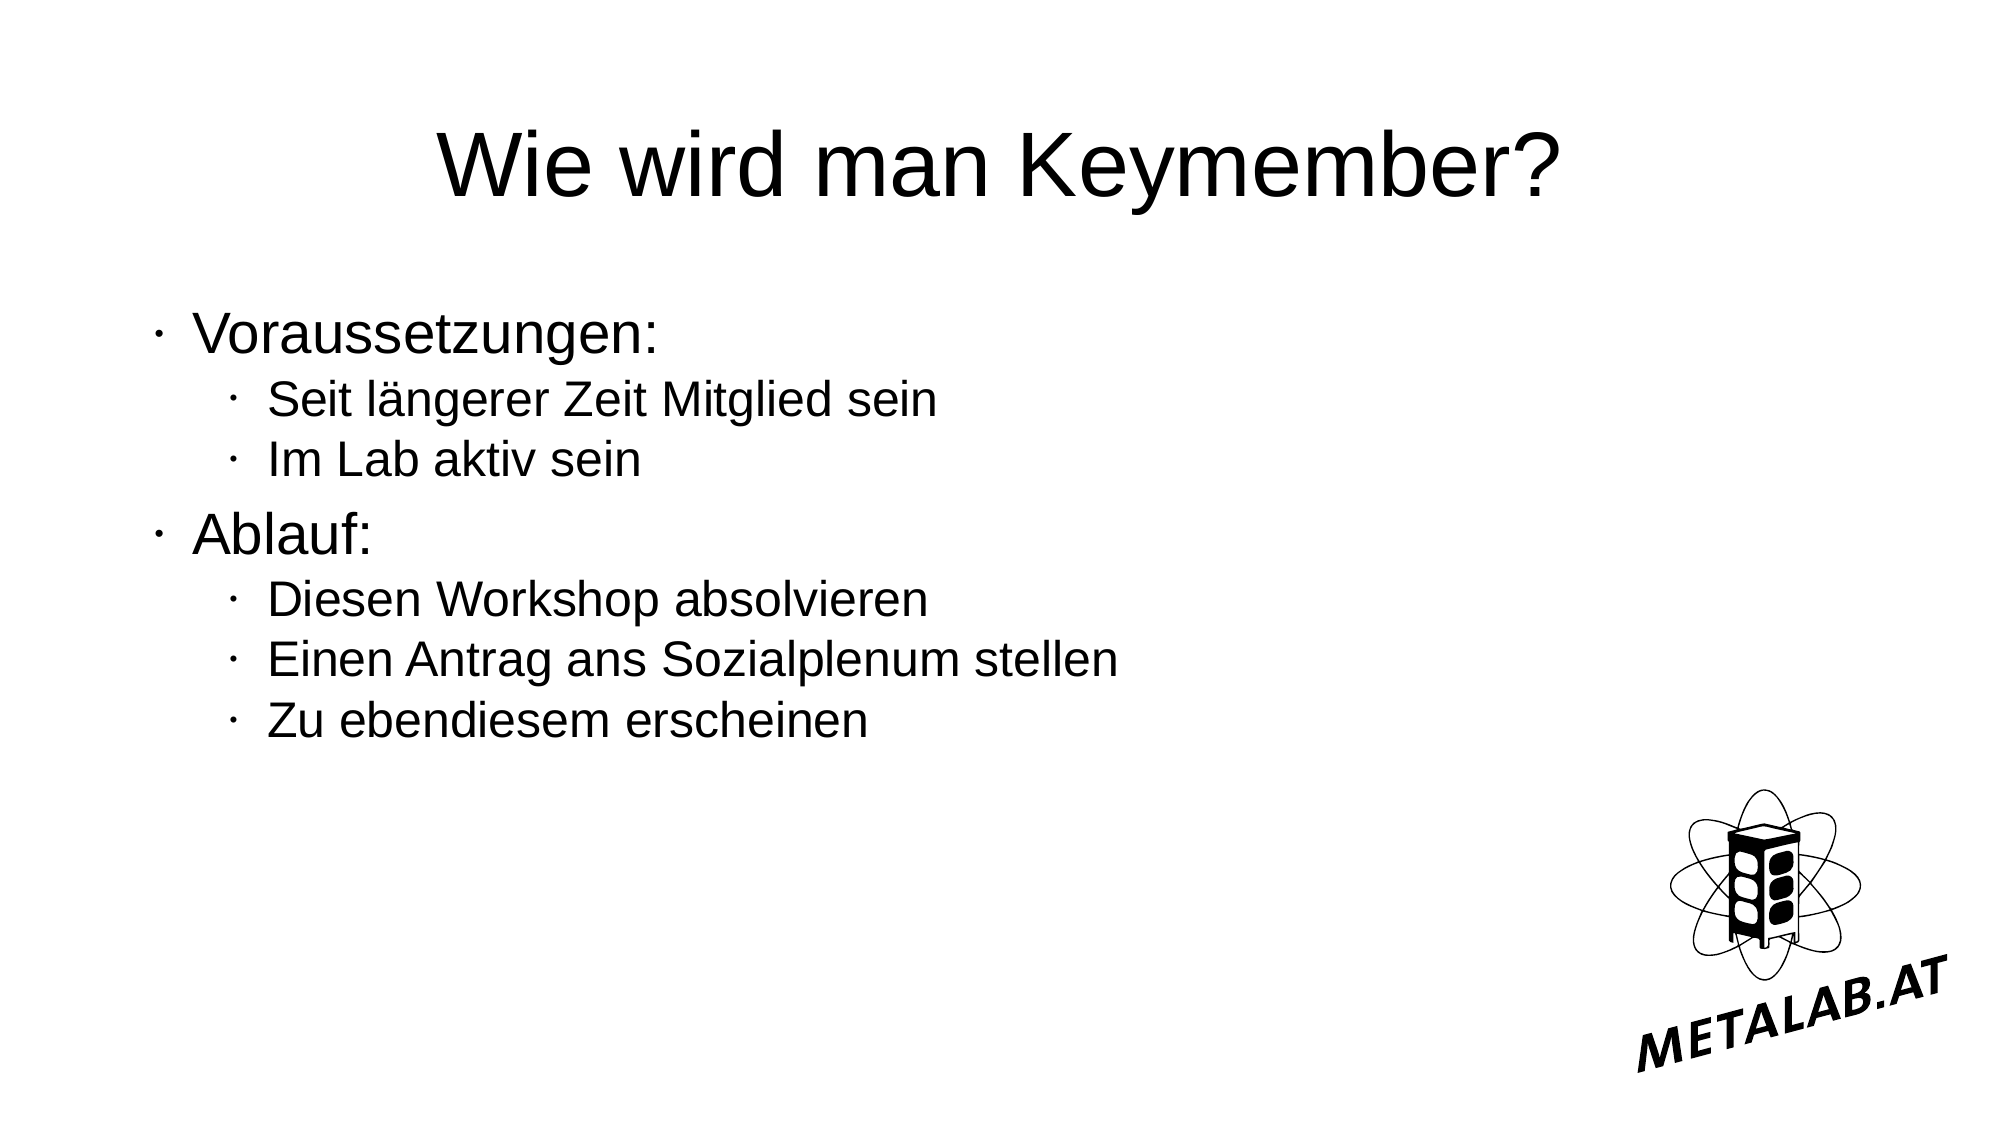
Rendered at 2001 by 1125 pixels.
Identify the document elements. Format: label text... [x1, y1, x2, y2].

title Wie wird man Keymember? [137, 59, 1863, 278]
list Voraussetzungen: Seit längerer Zeit Mitglied sein Im Lab aktiv sein Ablauf: Diesen Workshop absolvieren Einen Antrag ans Sozialplenum stellen Zu ebendiesem erscheinen [137, 299, 1863, 1014]
